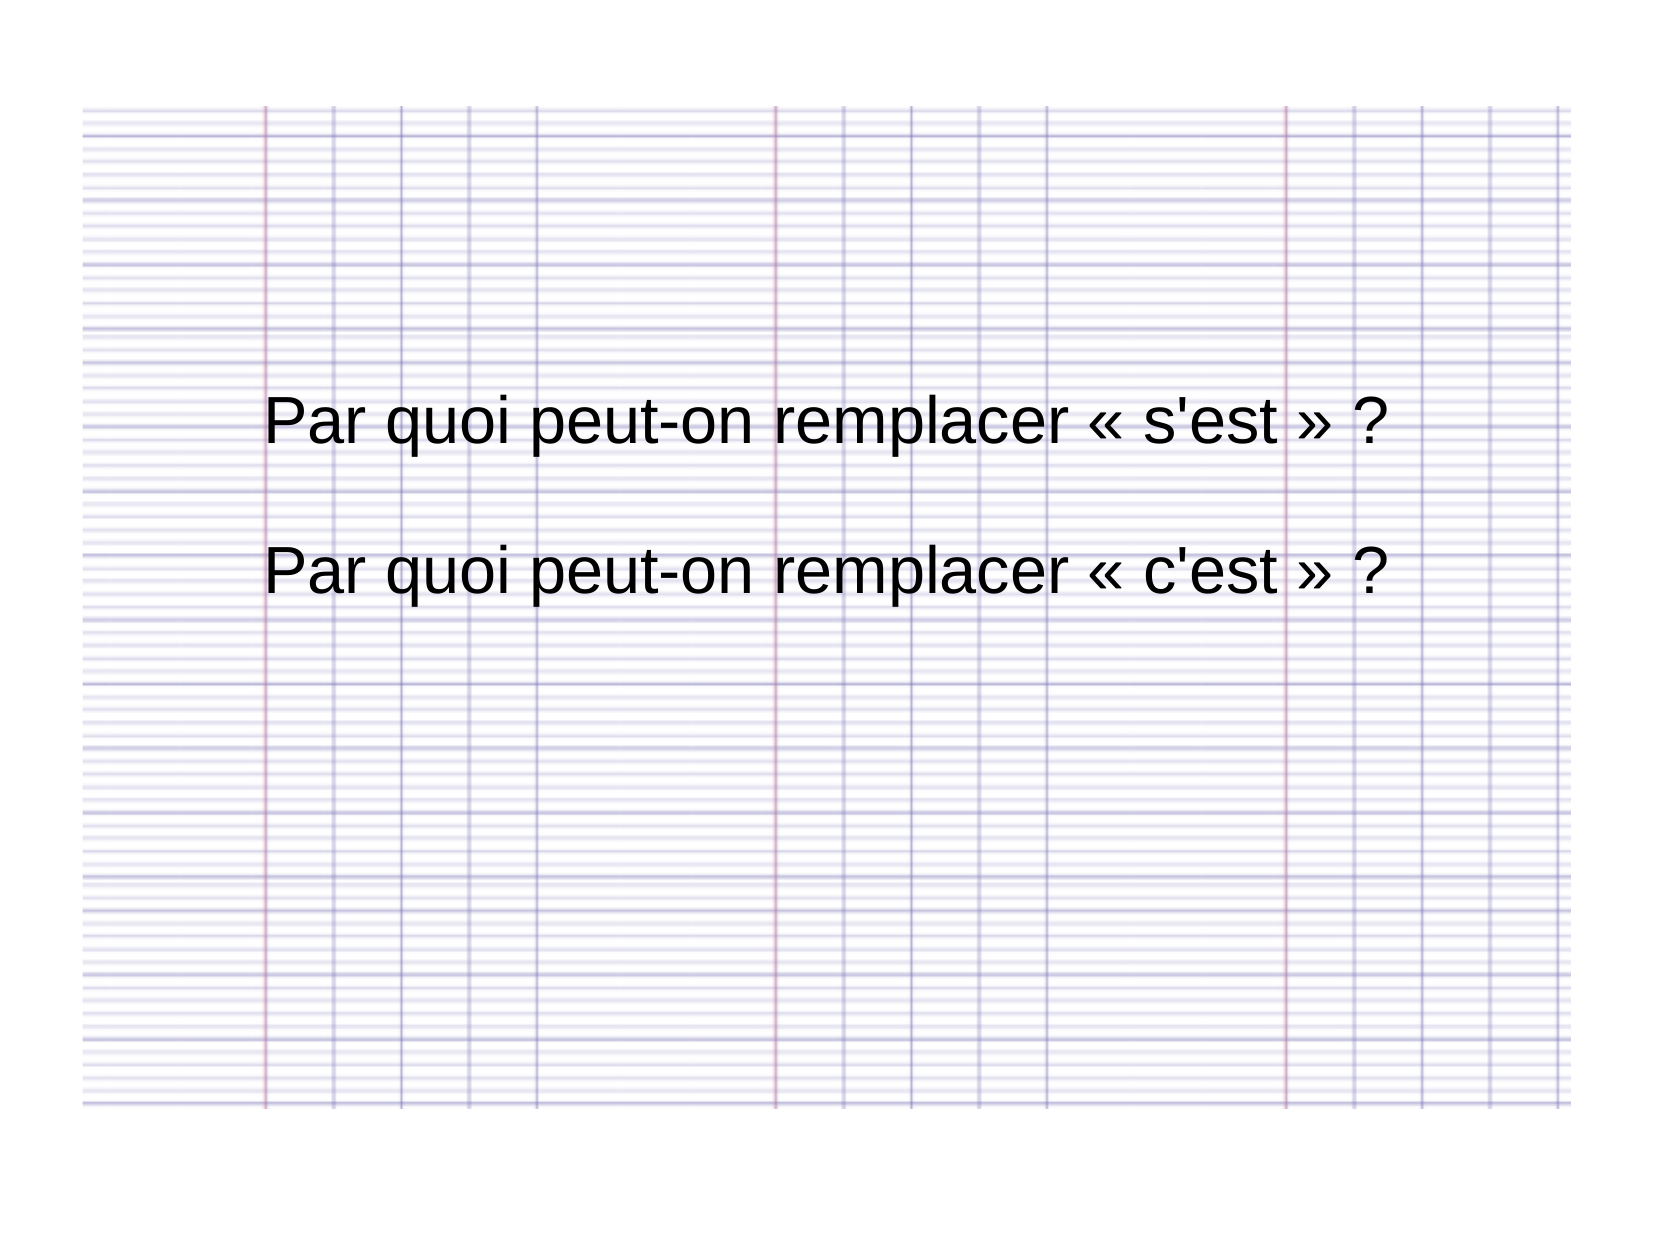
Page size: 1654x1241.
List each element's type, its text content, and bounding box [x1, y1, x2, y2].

subtitle Par quoi peut-on remplacer « s'est » ? Par quoi peut-on remplacer « c'est » ? [82, 106, 1571, 1109]
